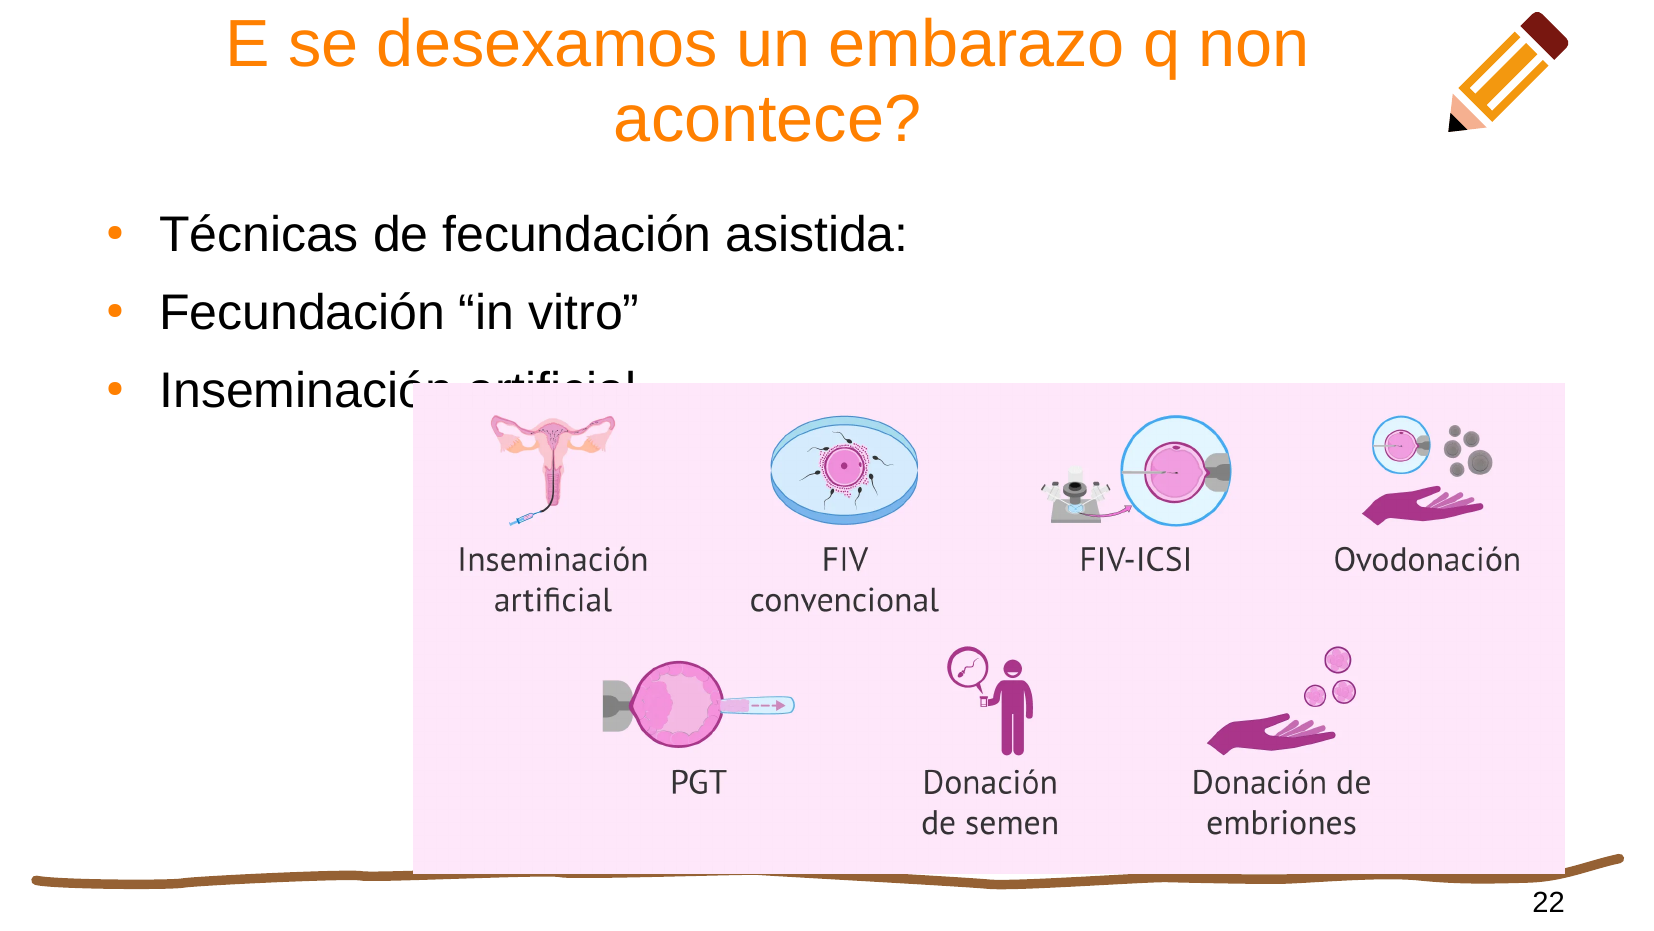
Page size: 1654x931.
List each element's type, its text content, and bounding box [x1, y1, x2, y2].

list Técnicas de fecundación asistida: Fecundación “in vitro” Inseminación artificial [88, 206, 1565, 857]
title E se desexamos un embarazo q non acontece? [88, 6, 1447, 157]
picture [413, 383, 1565, 874]
